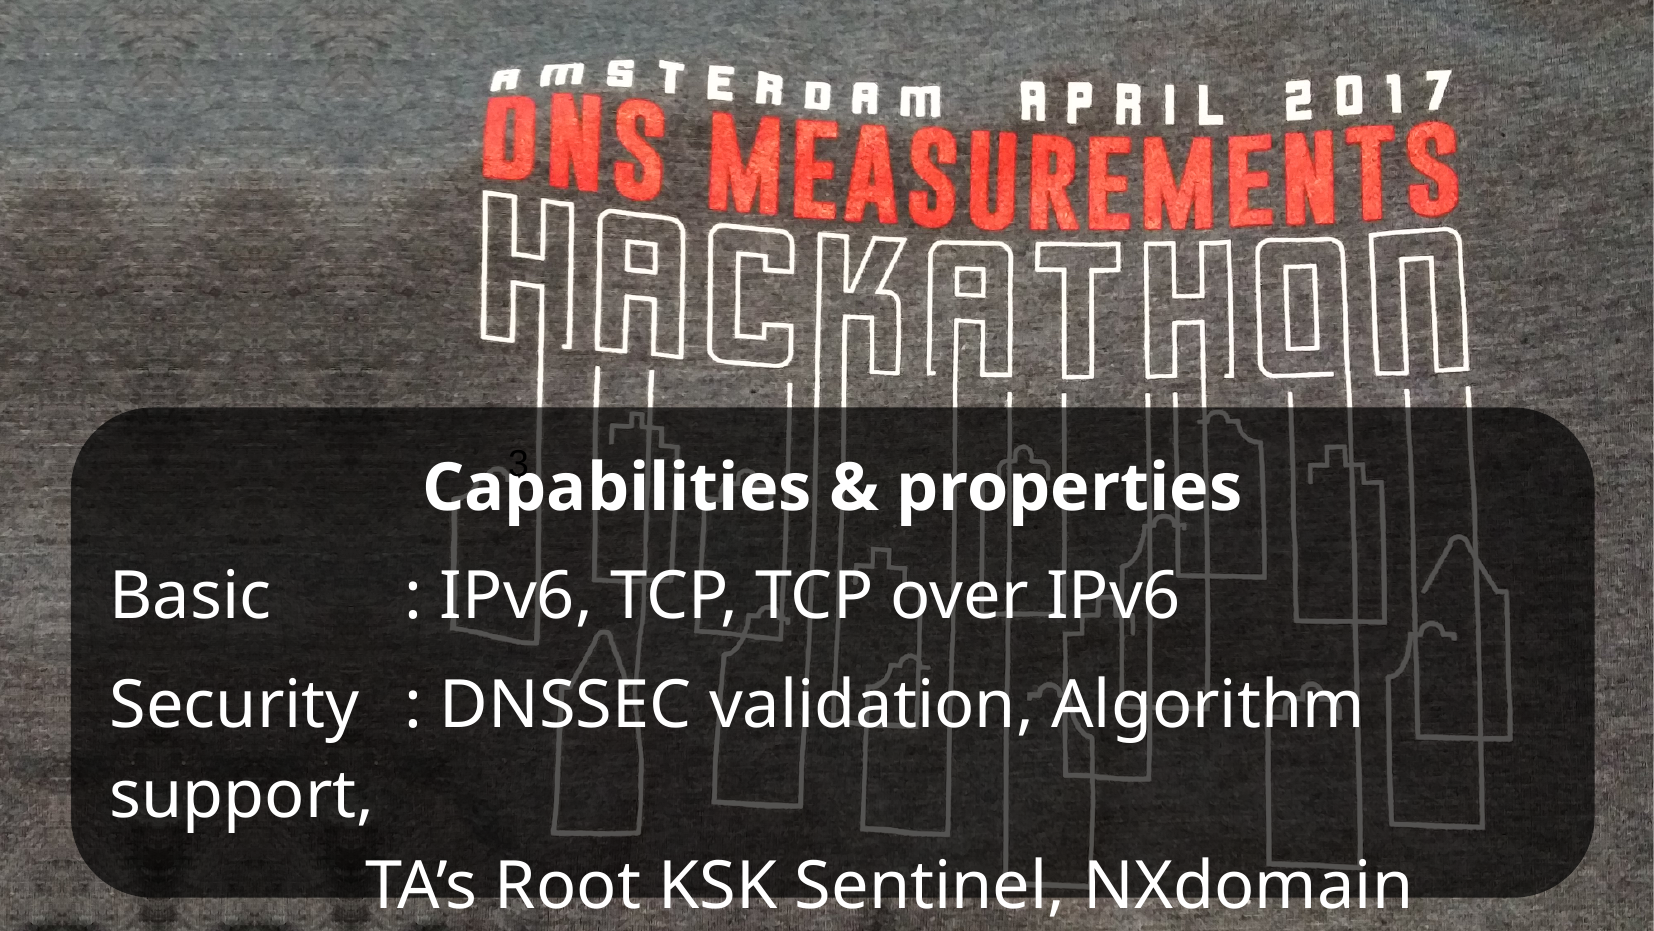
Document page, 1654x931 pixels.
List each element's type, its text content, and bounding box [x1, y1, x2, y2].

text_box Capabilities & properties Basic : IPv6, TCP, TCP over IPv6 Security : DNSSEC validation, Algorithm support, TA’s Root KSK Sentinel, NXdomain rewrite Privacy : Qname minimization, EDNS Client Subnet [70, 407, 1595, 898]
text_box <getal> [493, 435, 956, 506]
picture [0, 0, 1654, 931]
